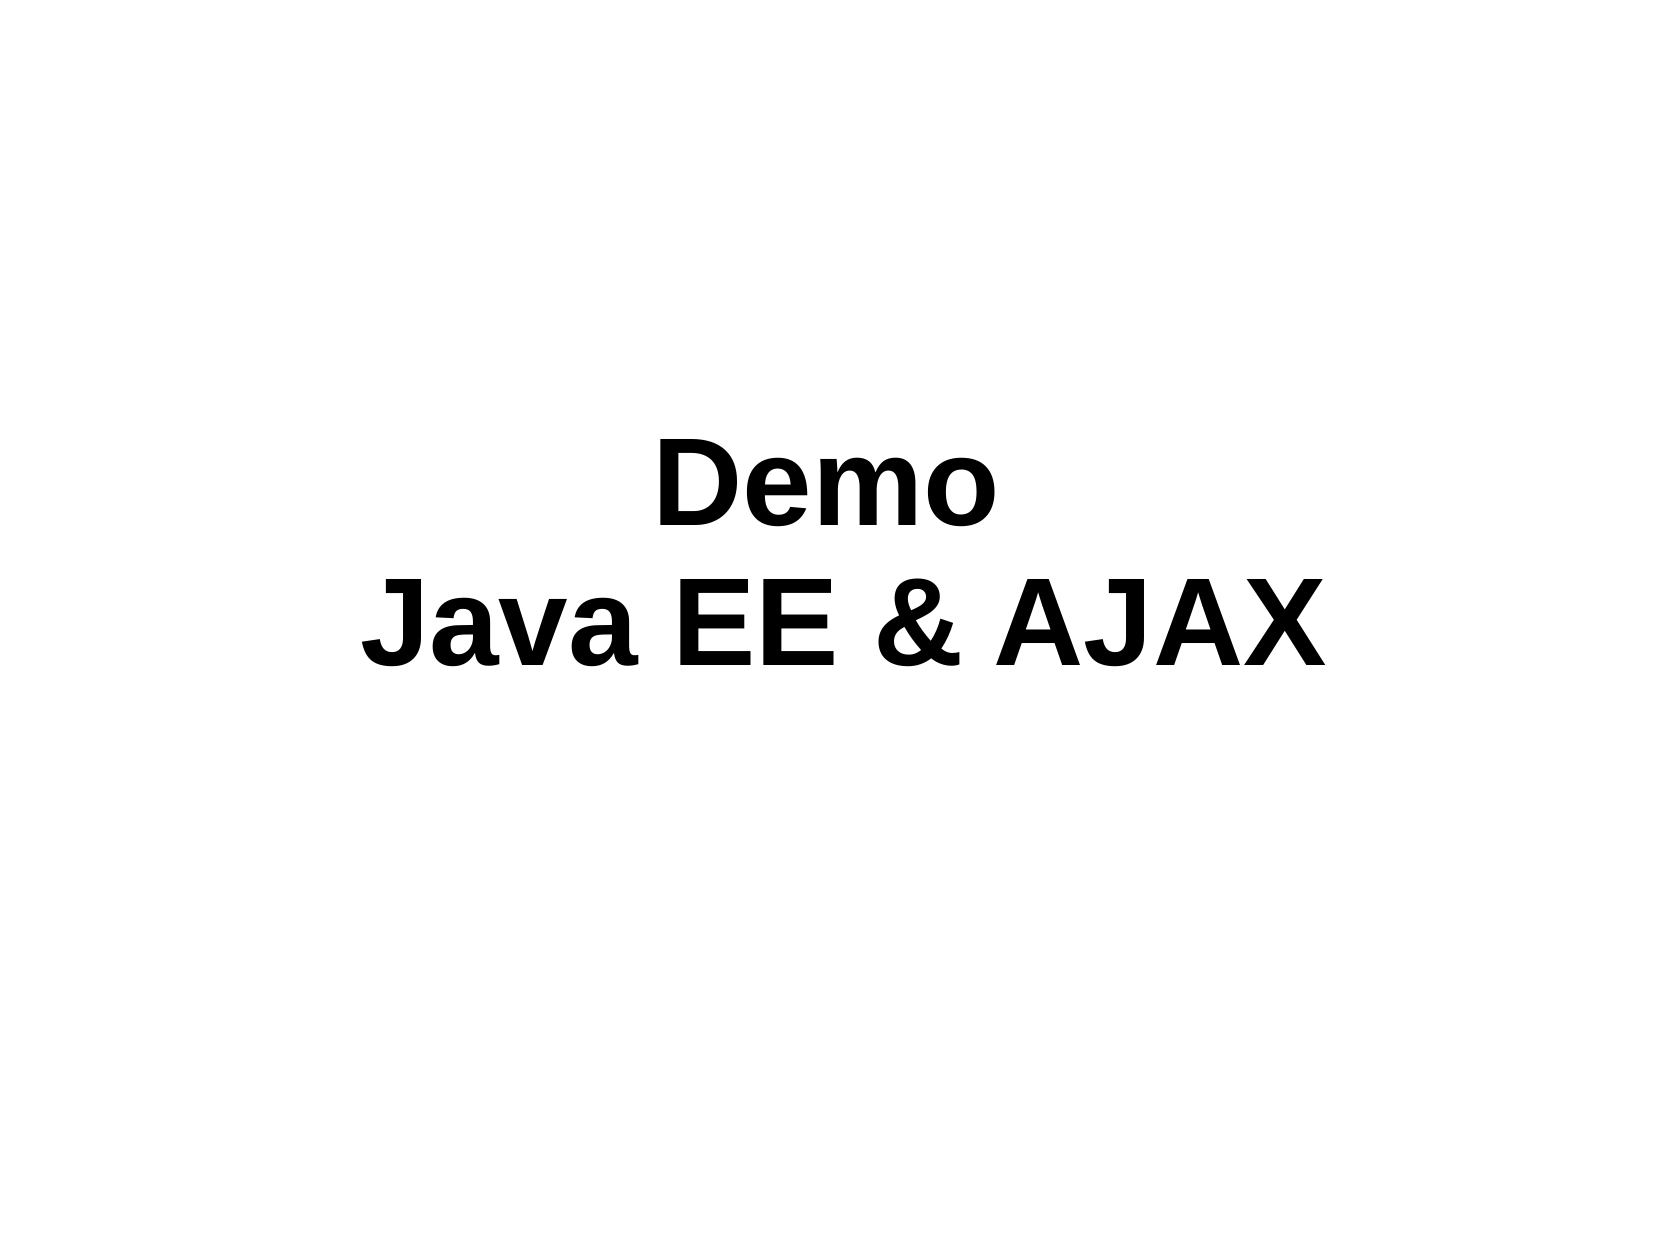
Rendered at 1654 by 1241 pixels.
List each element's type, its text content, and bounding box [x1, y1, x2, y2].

text_box Demo Java EE & AJAX [112, 362, 1576, 700]
